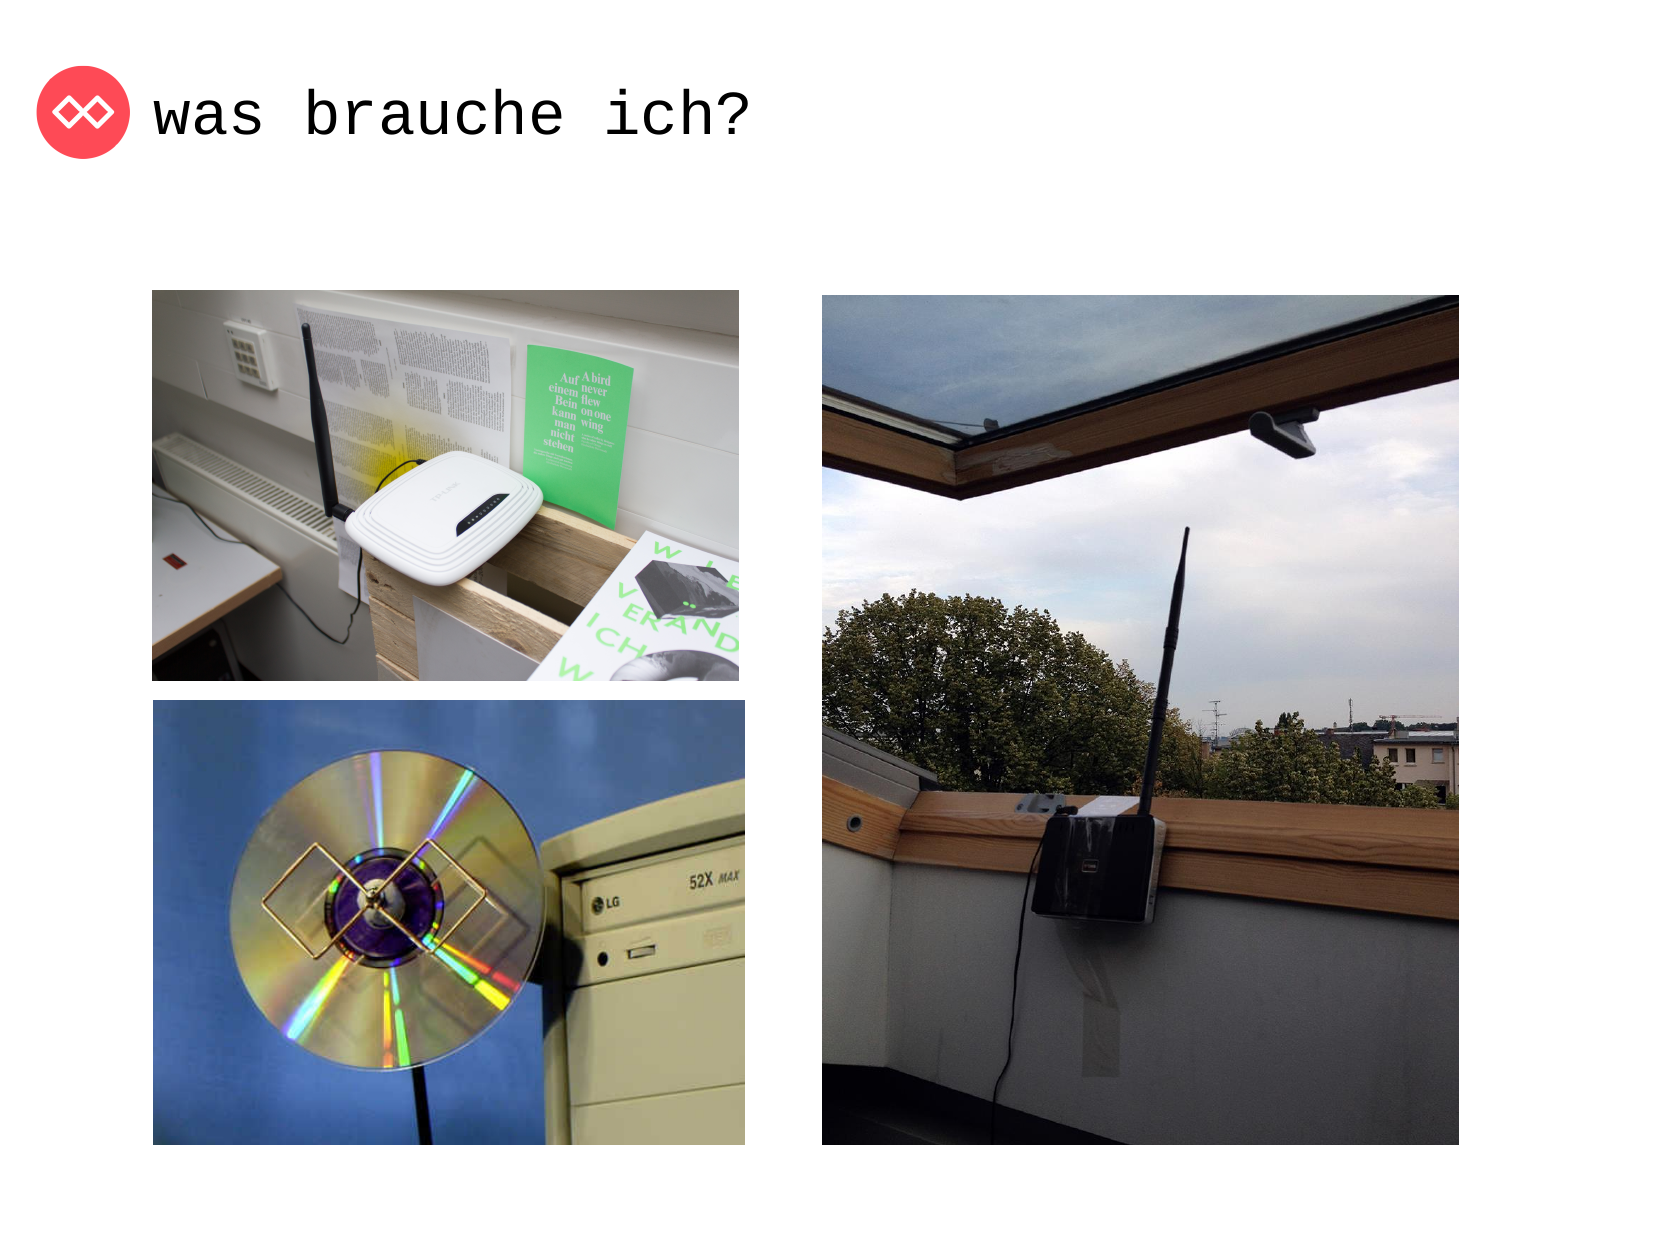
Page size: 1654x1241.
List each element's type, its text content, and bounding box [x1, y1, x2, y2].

picture [152, 290, 739, 681]
title was brauche ich? [153, 13, 1642, 222]
picture [153, 700, 745, 1145]
picture [17, 46, 149, 178]
picture [822, 295, 1459, 1145]
